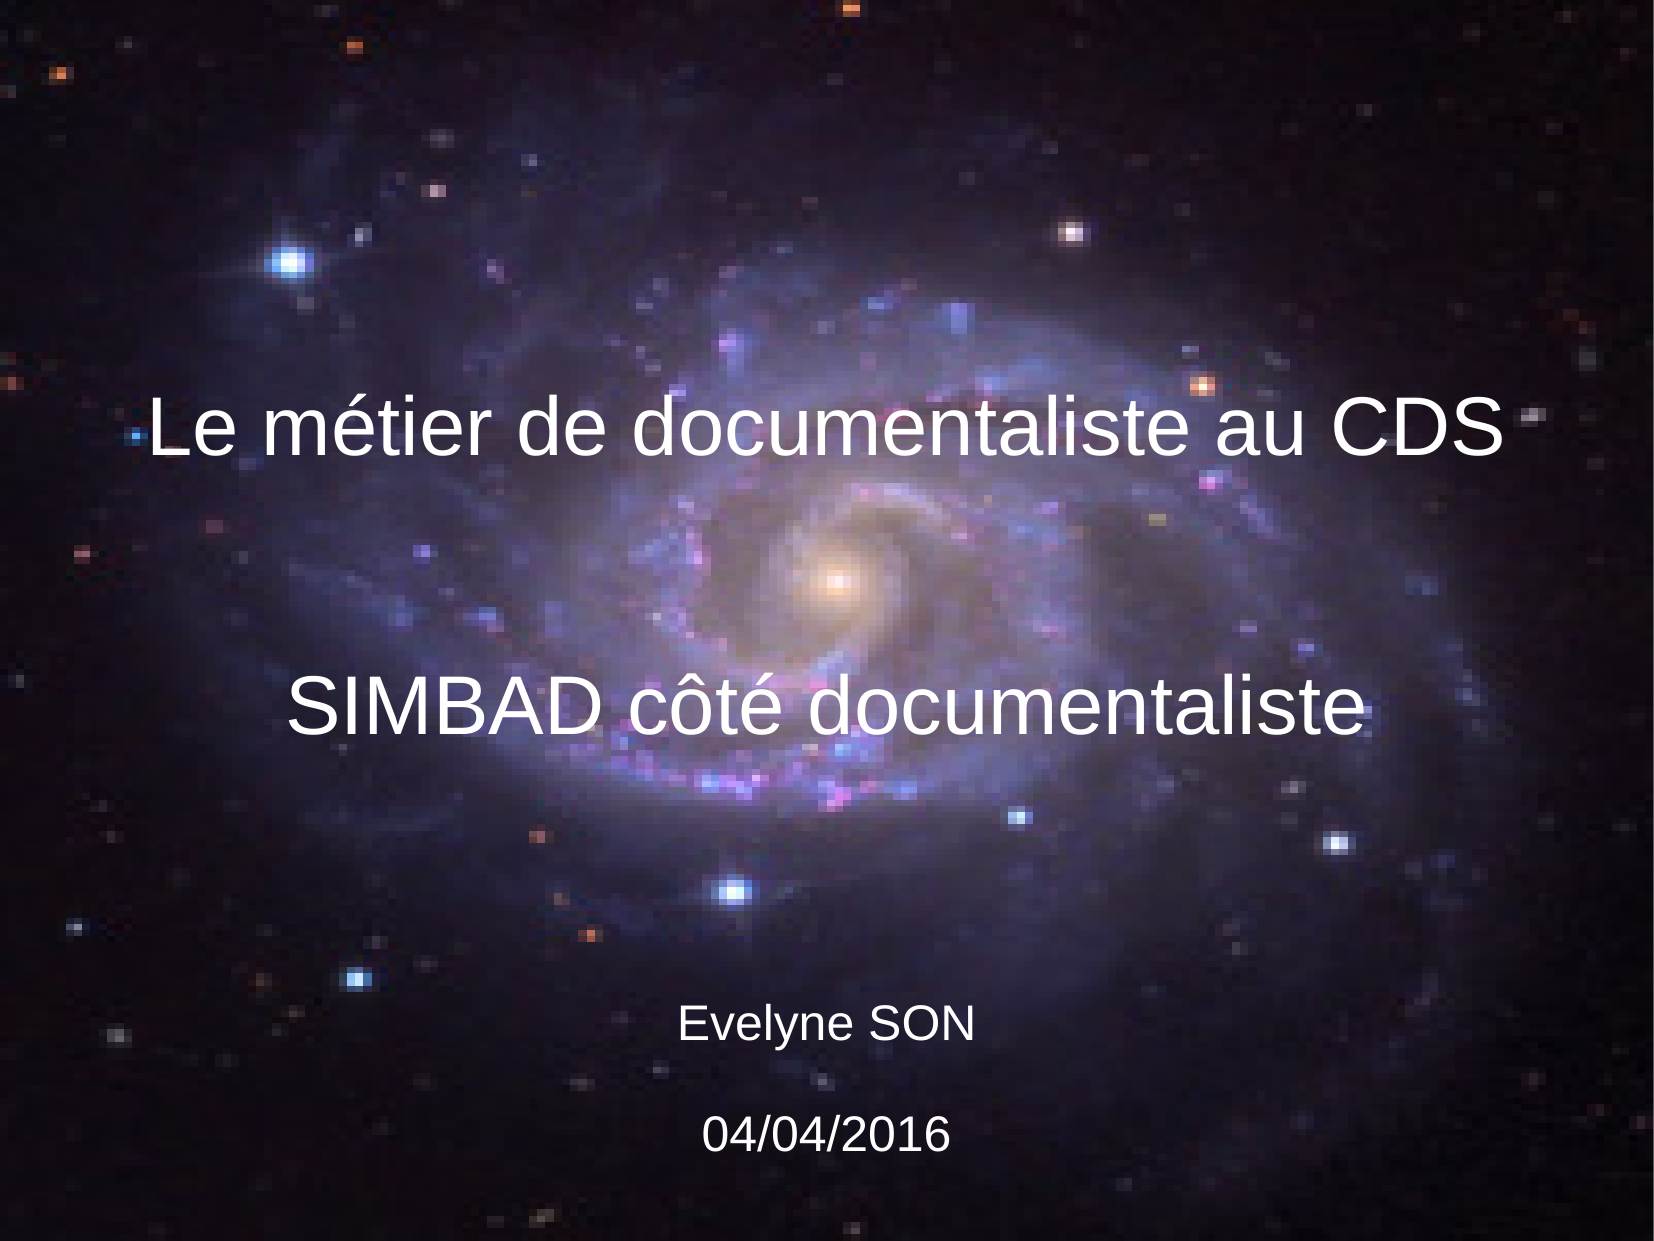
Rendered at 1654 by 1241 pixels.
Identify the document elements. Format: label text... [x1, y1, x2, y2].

picture [0, 0, 1654, 1241]
subtitle Le métier de documentaliste au CDS SIMBAD côté documentaliste Evelyne SON 04/04/2016 [82, 291, 1571, 1241]
